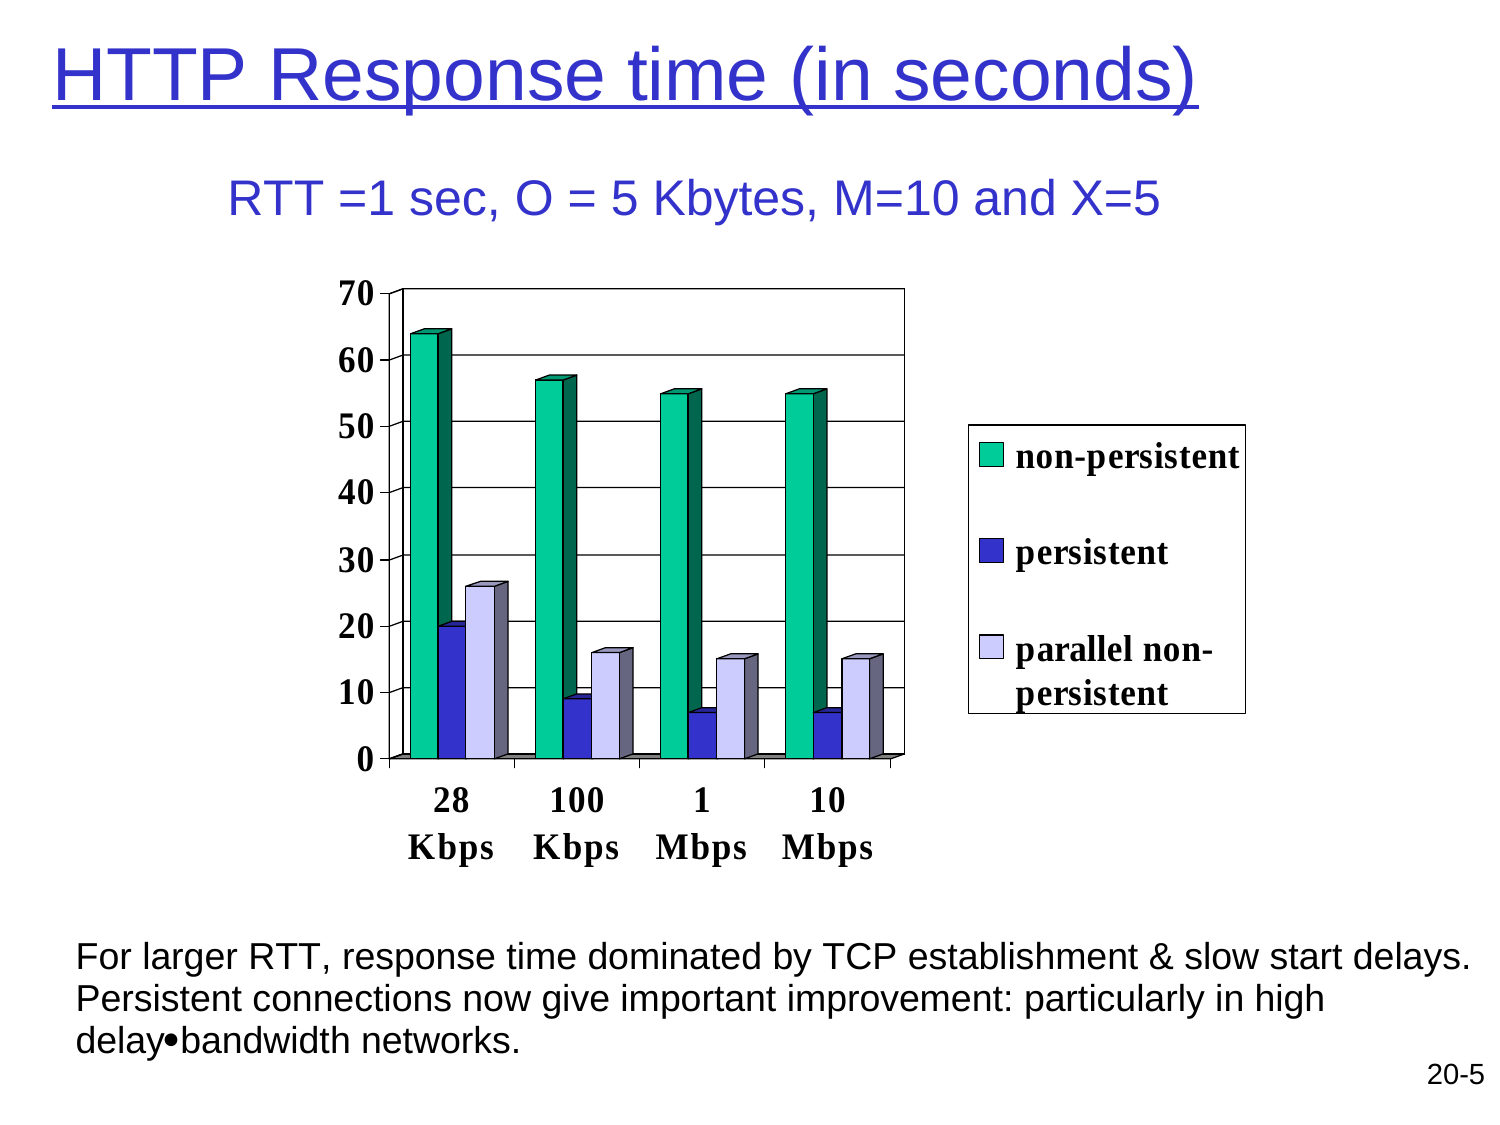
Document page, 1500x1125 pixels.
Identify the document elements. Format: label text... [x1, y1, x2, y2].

text_box RTT =1 sec, O = 5 Kbytes, M=10 and X=5 [212, 162, 1256, 234]
chart [261, 237, 1263, 904]
picture [249, 234, 1251, 896]
text_box HTTP Response time (in seconds) [37, 24, 1214, 125]
text_box For larger RTT, response time dominated by TCP establishment & slow start delays. Persistent connections now give important improvement: particularly in high delaybandwidth networks. [60, 927, 1488, 1069]
